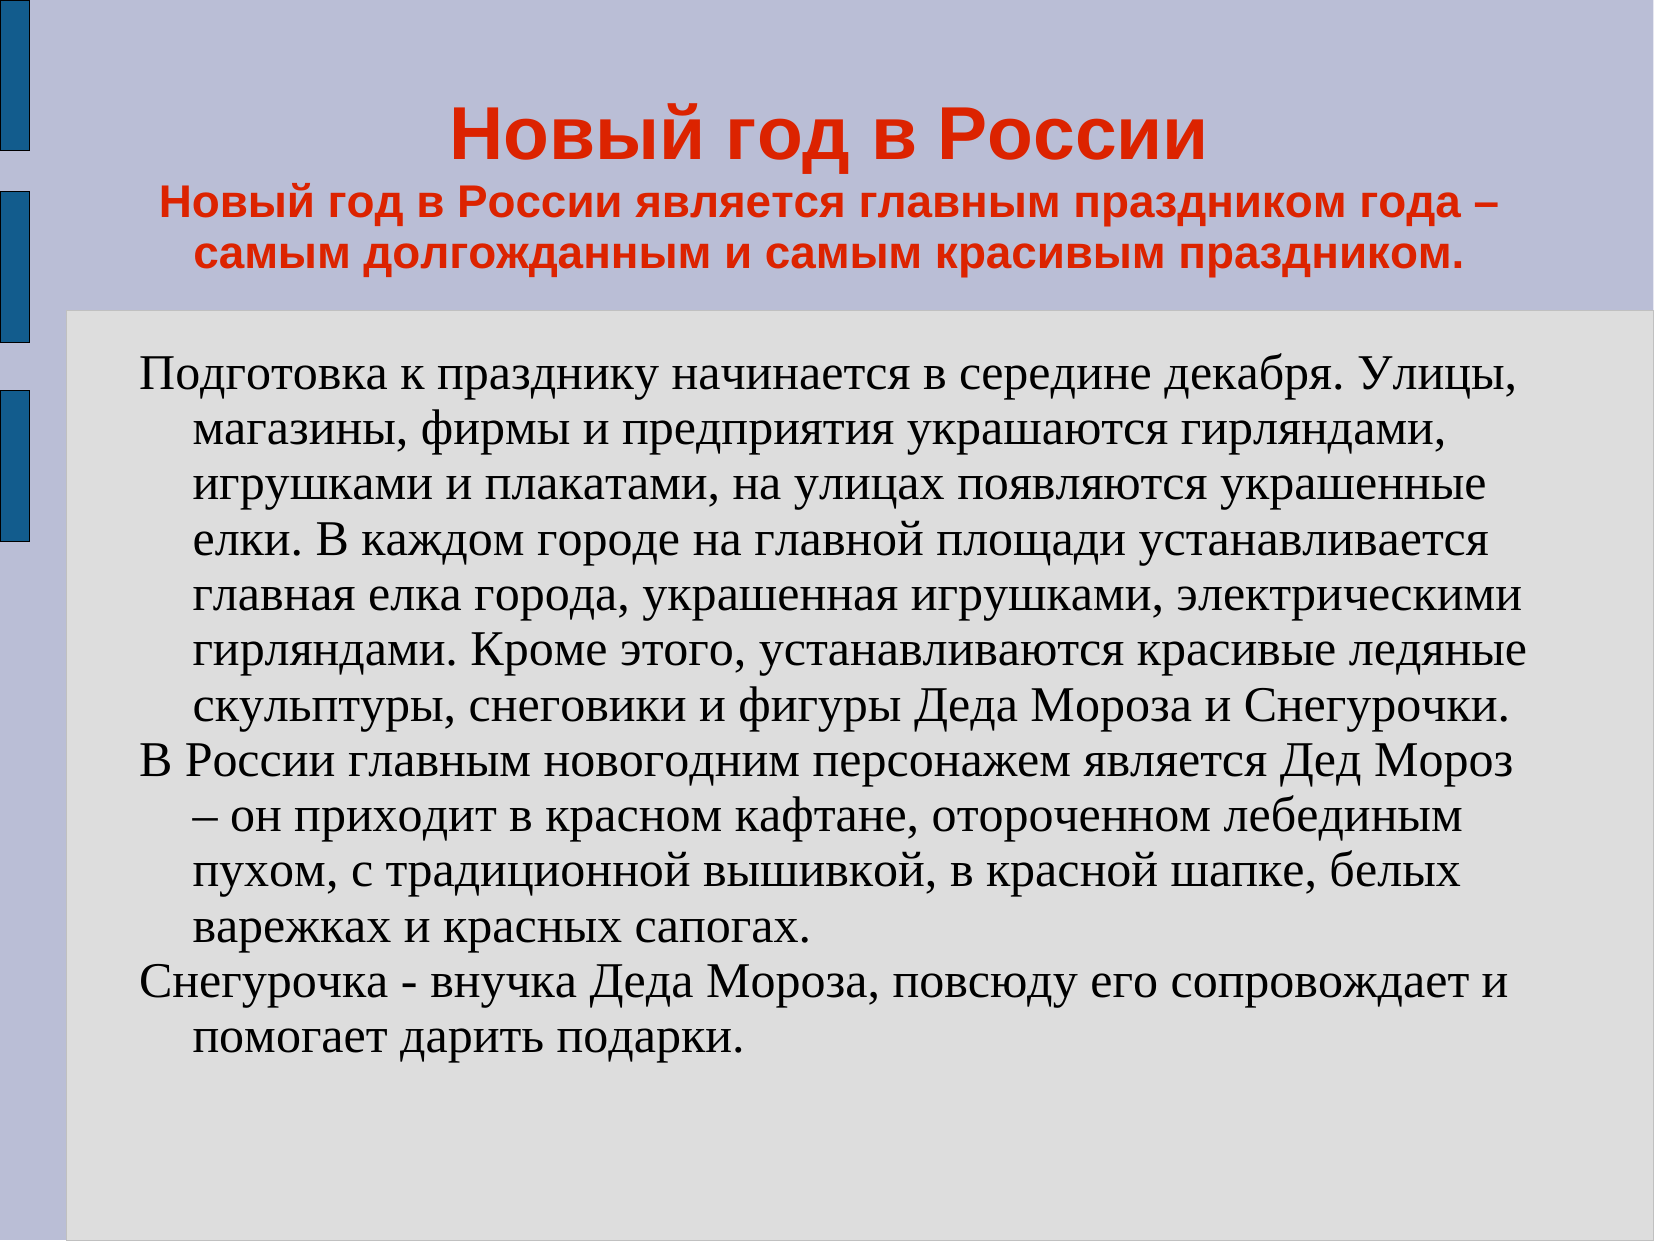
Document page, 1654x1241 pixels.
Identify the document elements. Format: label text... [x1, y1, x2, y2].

title Новый год в России Новый год в России является главным праздником года – самым долгожданным и самым красивым праздником. [123, 88, 1536, 281]
list Подготовка к празднику начинается в середине декабря. Улицы, магазины, фирмы и предприятия украшаются гирляндами, игрушками и плакатами, на улицах появляются украшенные елки. В каждом городе на главной площади устанавливается главная елка города, украшенная игрушками, электрическими гирляндами. Кроме этого, устанавливаются красивые ледяные скульптуры, снеговики и фигуры Деда Мороза и Снегурочки. В России главным новогодним персонажем является Дед Мороз – он приходит в красном кафтане, отороченном лебединым пухом, с традиционной вышивкой, в красной шапке, белых варежках и красных сапогах. Снегурочка - внучка Деда Мороза, повсюду его сопровождает и помогает дарить подарки. [121, 344, 1534, 1133]
